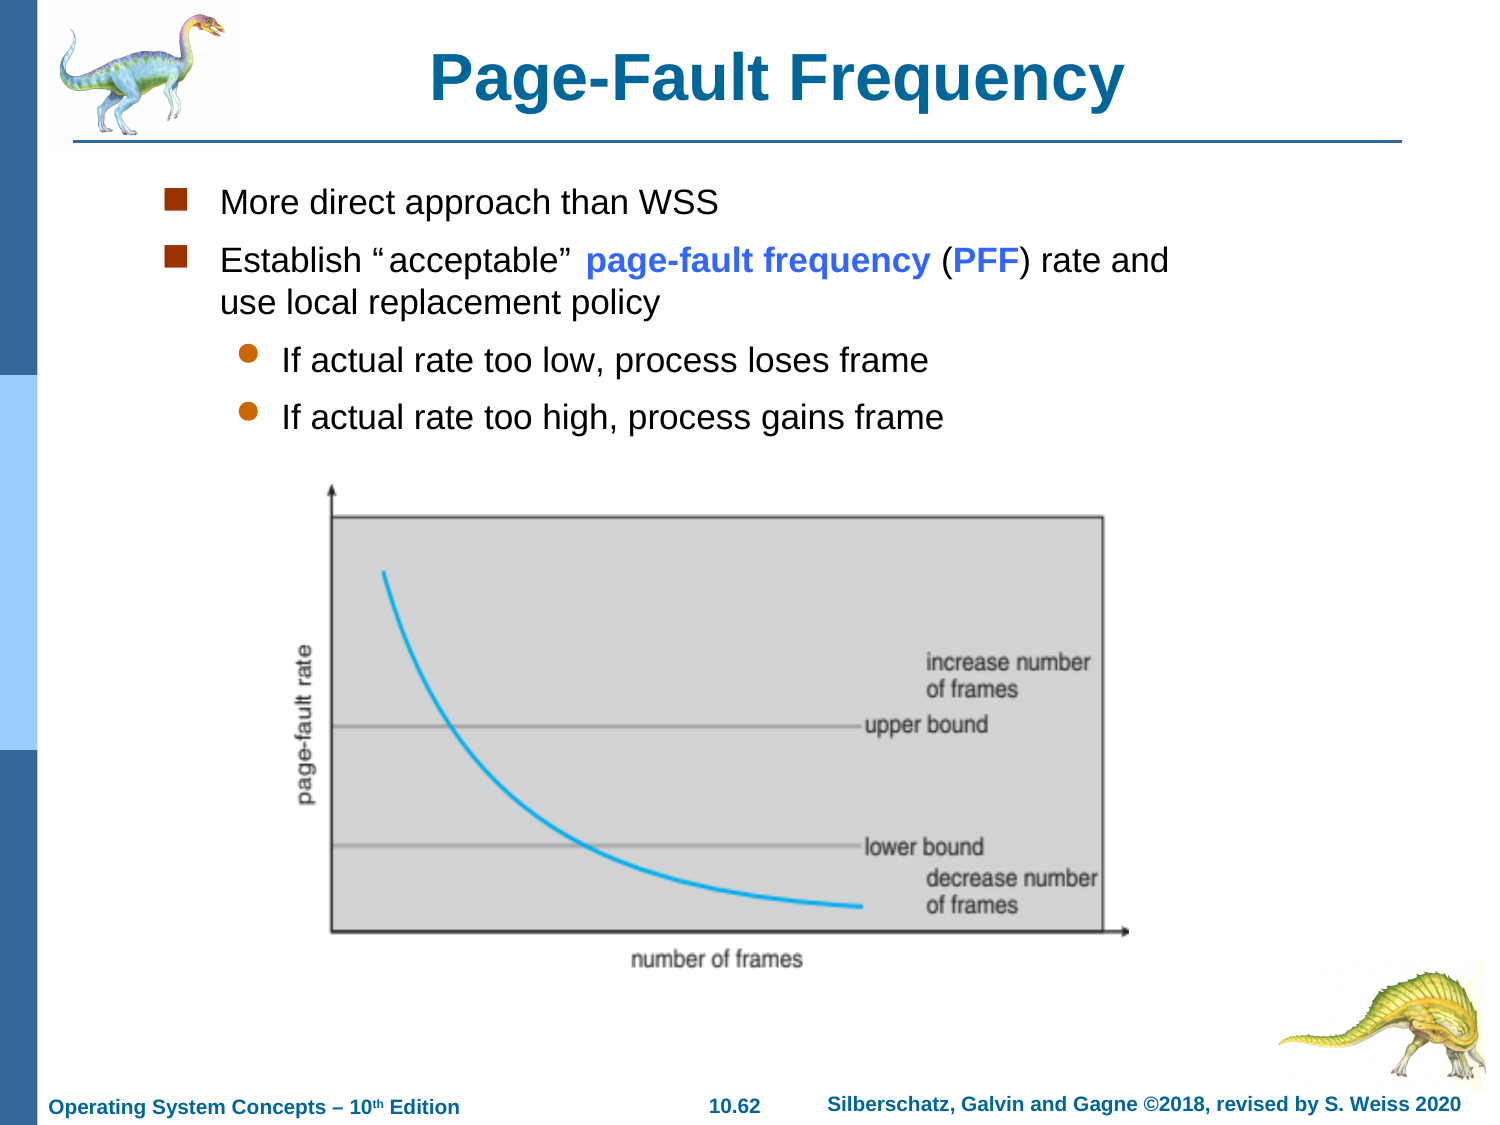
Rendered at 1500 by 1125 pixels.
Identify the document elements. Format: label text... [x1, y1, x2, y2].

picture [1275, 959, 1486, 1090]
list More direct approach than WSS Establish “acceptable” page-fault frequency (PFF) rate and use local replacement policy If actual rate too low, process loses frame If actual rate too high, process gains frame [152, 172, 1236, 446]
picture [291, 484, 1129, 970]
picture [1144, 1096, 1152, 1101]
title Page-Fault Frequency [130, 26, 1426, 122]
picture [46, 0, 243, 149]
